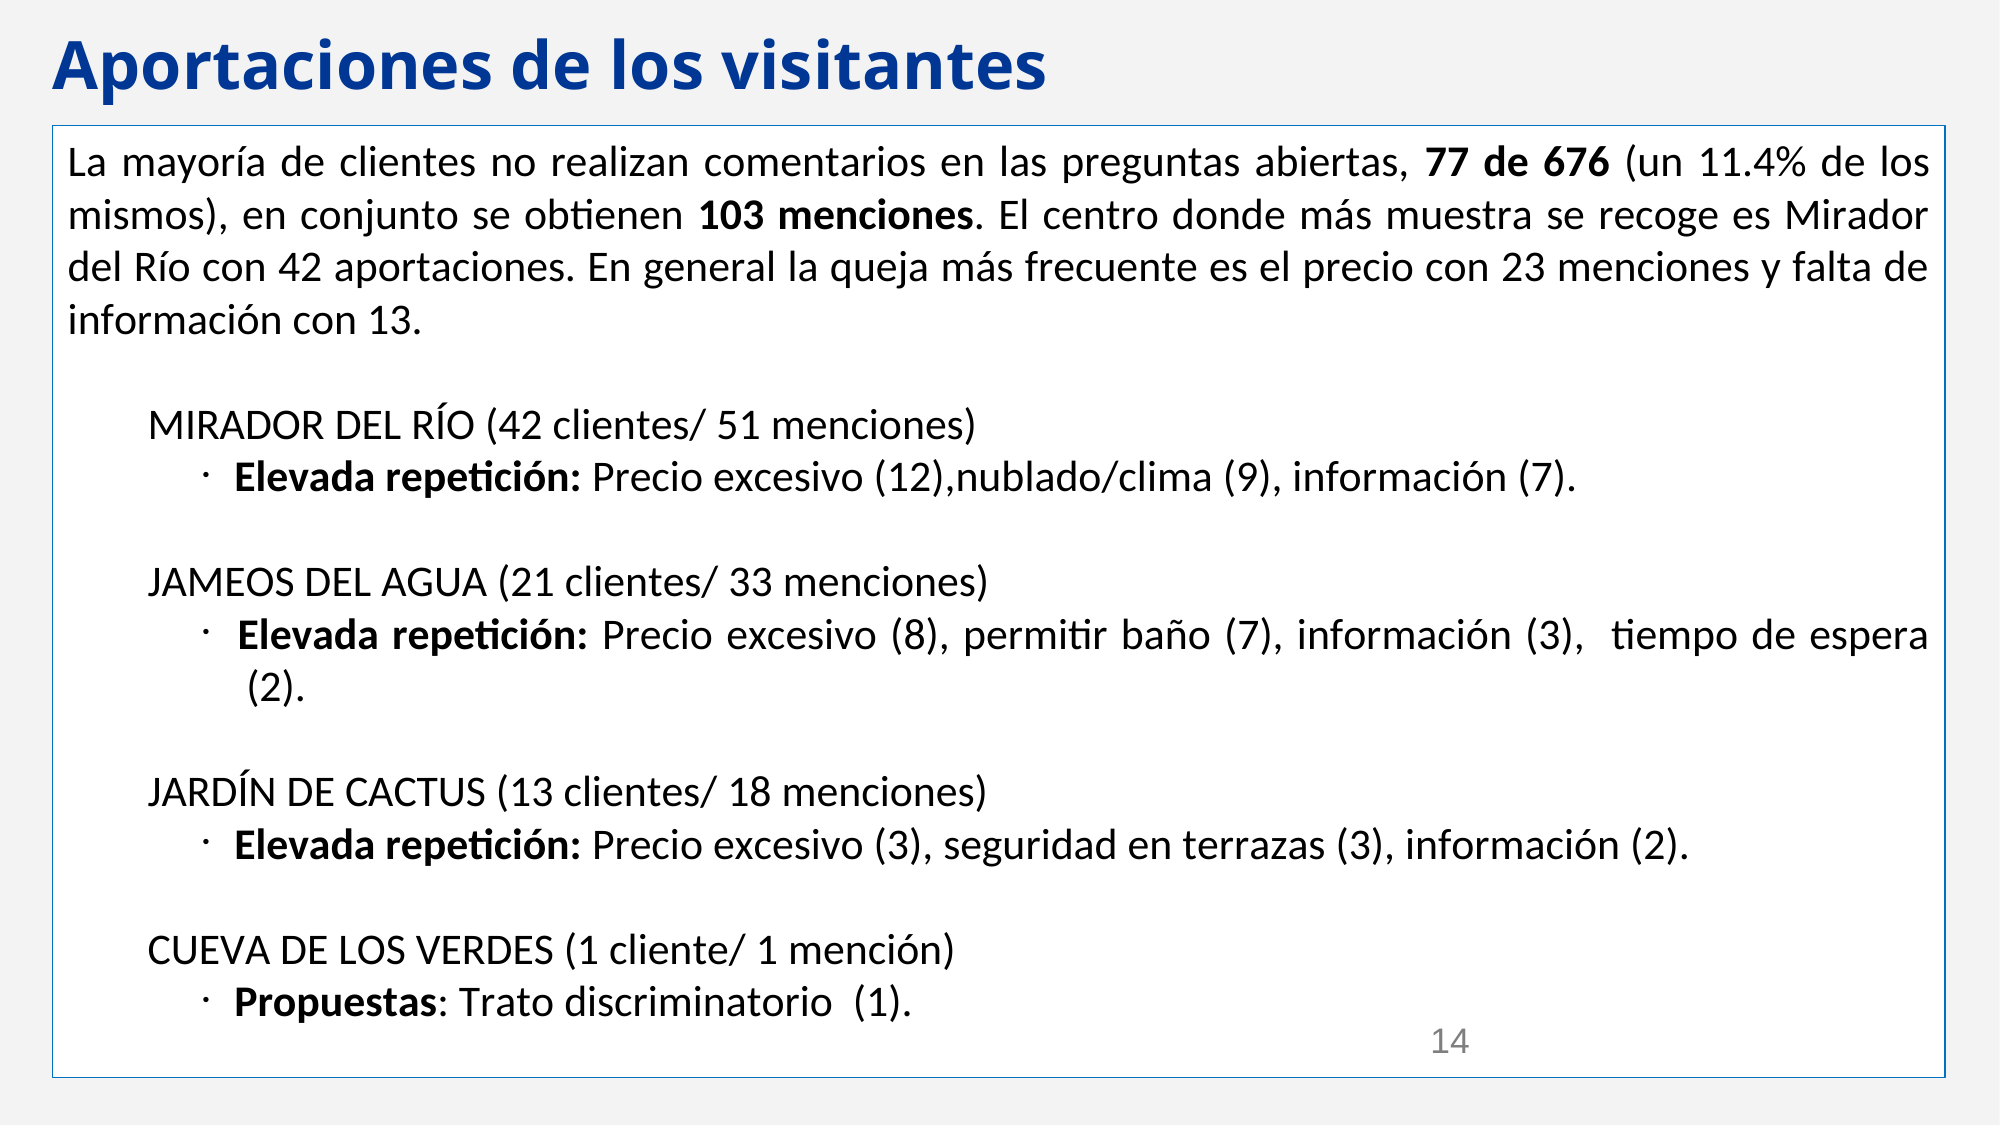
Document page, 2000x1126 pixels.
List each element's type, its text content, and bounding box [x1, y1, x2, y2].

text_box <número> [1412, 1008, 1880, 1069]
text_box La mayoría de clientes no realizan comentarios en las preguntas abiertas, 77 de 676 (un 11.4% de los mismos), en conjunto se obtienen 103 menciones. El centro donde más muestra se recoge es Mirador del Río con 42 aportaciones. En general la queja más frecuente es el precio con 23 menciones y falta de información con 13. MIRADOR DEL RÍO (42 clientes/ 51 menciones) Elevada repetición: Precio excesivo (12),nublado/clima (9), información (7). JAMEOS DEL AGUA (21 clientes/ 33 menciones) Elevada repetición: Precio excesivo (8), permitir baño (7), información (3), tiempo de espera (2). JARDÍN DE CACTUS (13 clientes/ 18 menciones) Elevada repetición: Precio excesivo (3), seguridad en terrazas (3), información (2). CUEVA DE LOS VERDES (1 cliente/ 1 mención) Propuestas: Trato discriminatorio (1). [52, 125, 1945, 1078]
text_box Aportaciones de los visitantes [52, 0, 1945, 125]
